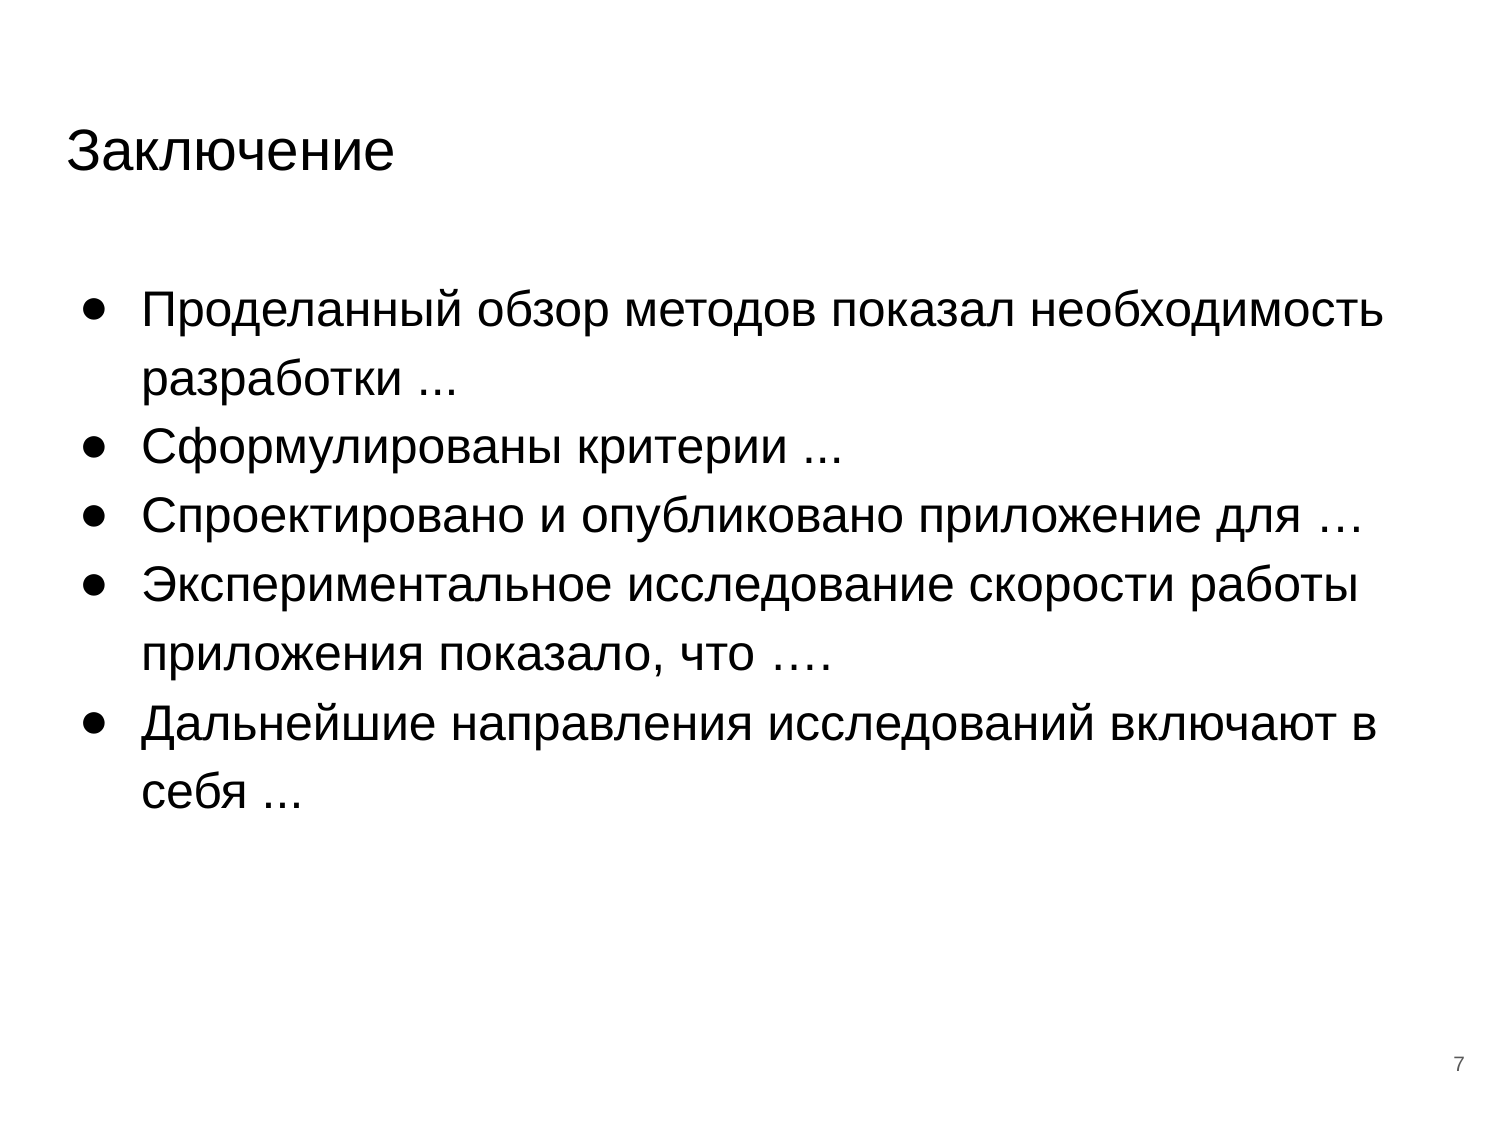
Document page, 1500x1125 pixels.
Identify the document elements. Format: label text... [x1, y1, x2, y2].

slide_number <number> [1389, 1019, 1480, 1106]
list Проделанный обзор методов показал необходимость разработки ... Сформулированы критерии ... Спроектировано и опубликовано приложение для … Экспериментальное исследование скорости работы приложения показало, что …. Дальнейшие направления исследований включают в себя ... [51, 252, 1449, 1000]
title Заключение [51, 97, 1449, 223]
